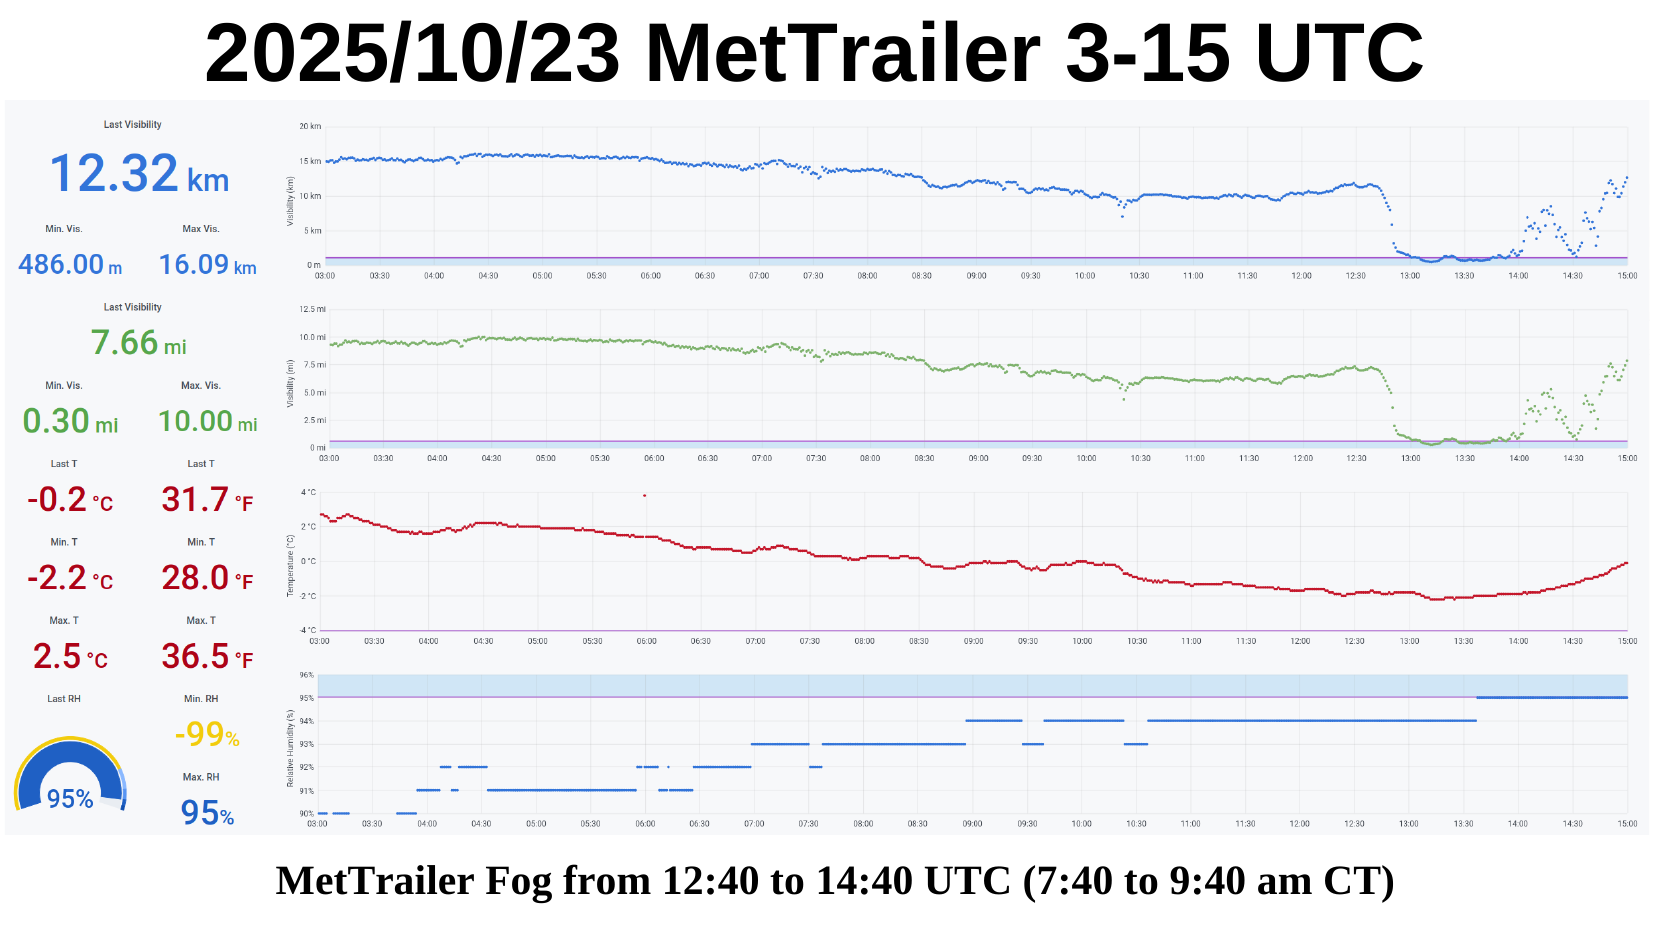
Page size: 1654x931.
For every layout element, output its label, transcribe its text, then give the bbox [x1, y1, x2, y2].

text_box MetTrailer Fog from 12:40 to 14:40 UTC (7:40 to 9:40 am CT) [260, 844, 1412, 911]
text_box 2025/10/23 MetTrailer 3-15 UTC [4, 0, 1651, 106]
picture [4, 100, 1650, 835]
